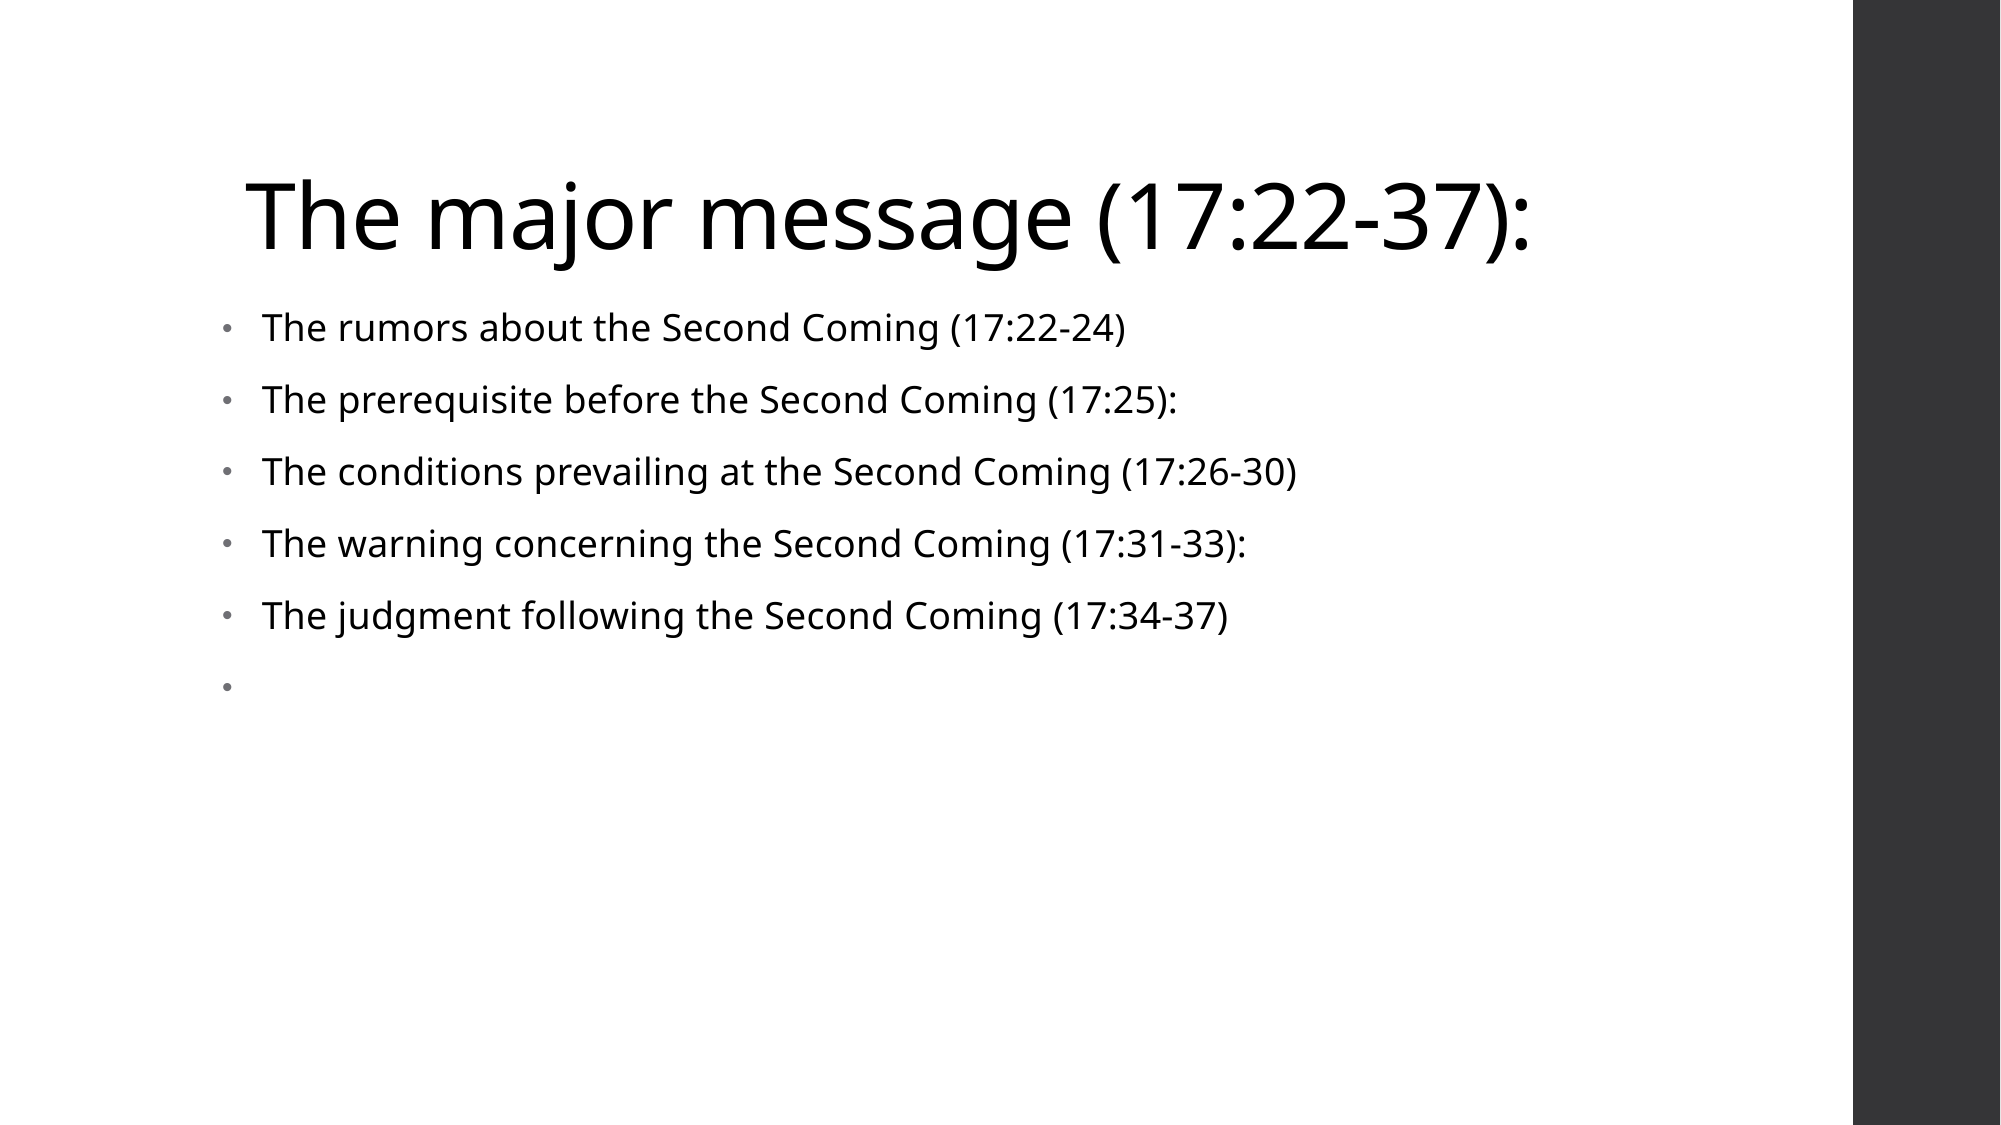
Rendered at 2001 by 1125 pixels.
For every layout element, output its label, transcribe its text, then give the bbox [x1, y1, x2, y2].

list The rumors about the Second Coming (17:22-24) The prerequisite before the Second Coming (17:25): The conditions prevailing at the Second Coming (17:26-30) The warning concerning the Second Coming (17:31-33): The judgment following the Second Coming (17:34-37) [206, 299, 1617, 1014]
title The major message (17:22-37): [206, 60, 1797, 278]
